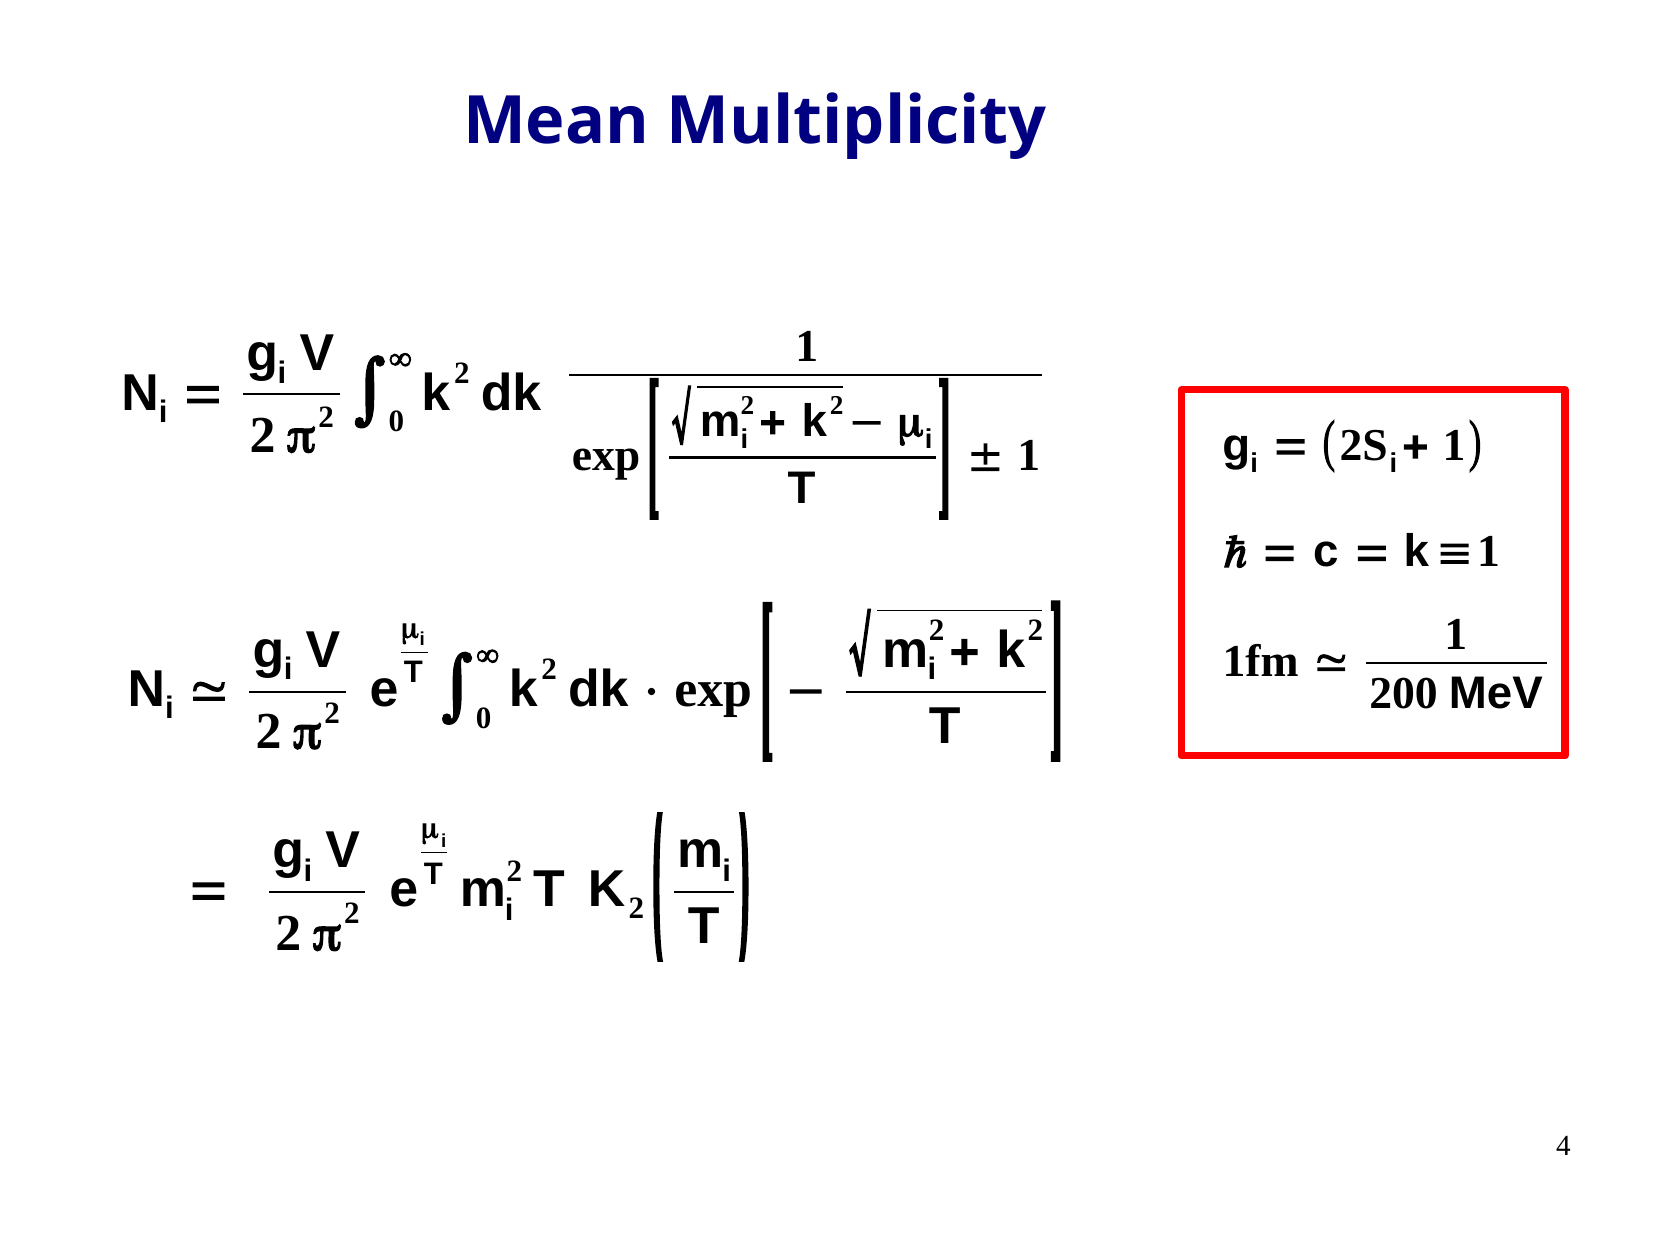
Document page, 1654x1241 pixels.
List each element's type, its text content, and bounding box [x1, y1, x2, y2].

chart [1216, 607, 1555, 719]
chart [1216, 418, 1489, 479]
chart [561, 318, 1051, 520]
chart [121, 600, 1069, 762]
chart [115, 322, 547, 464]
title Mean Multiplicity [76, 29, 1566, 207]
chart [1216, 524, 1506, 578]
chart [156, 812, 758, 962]
